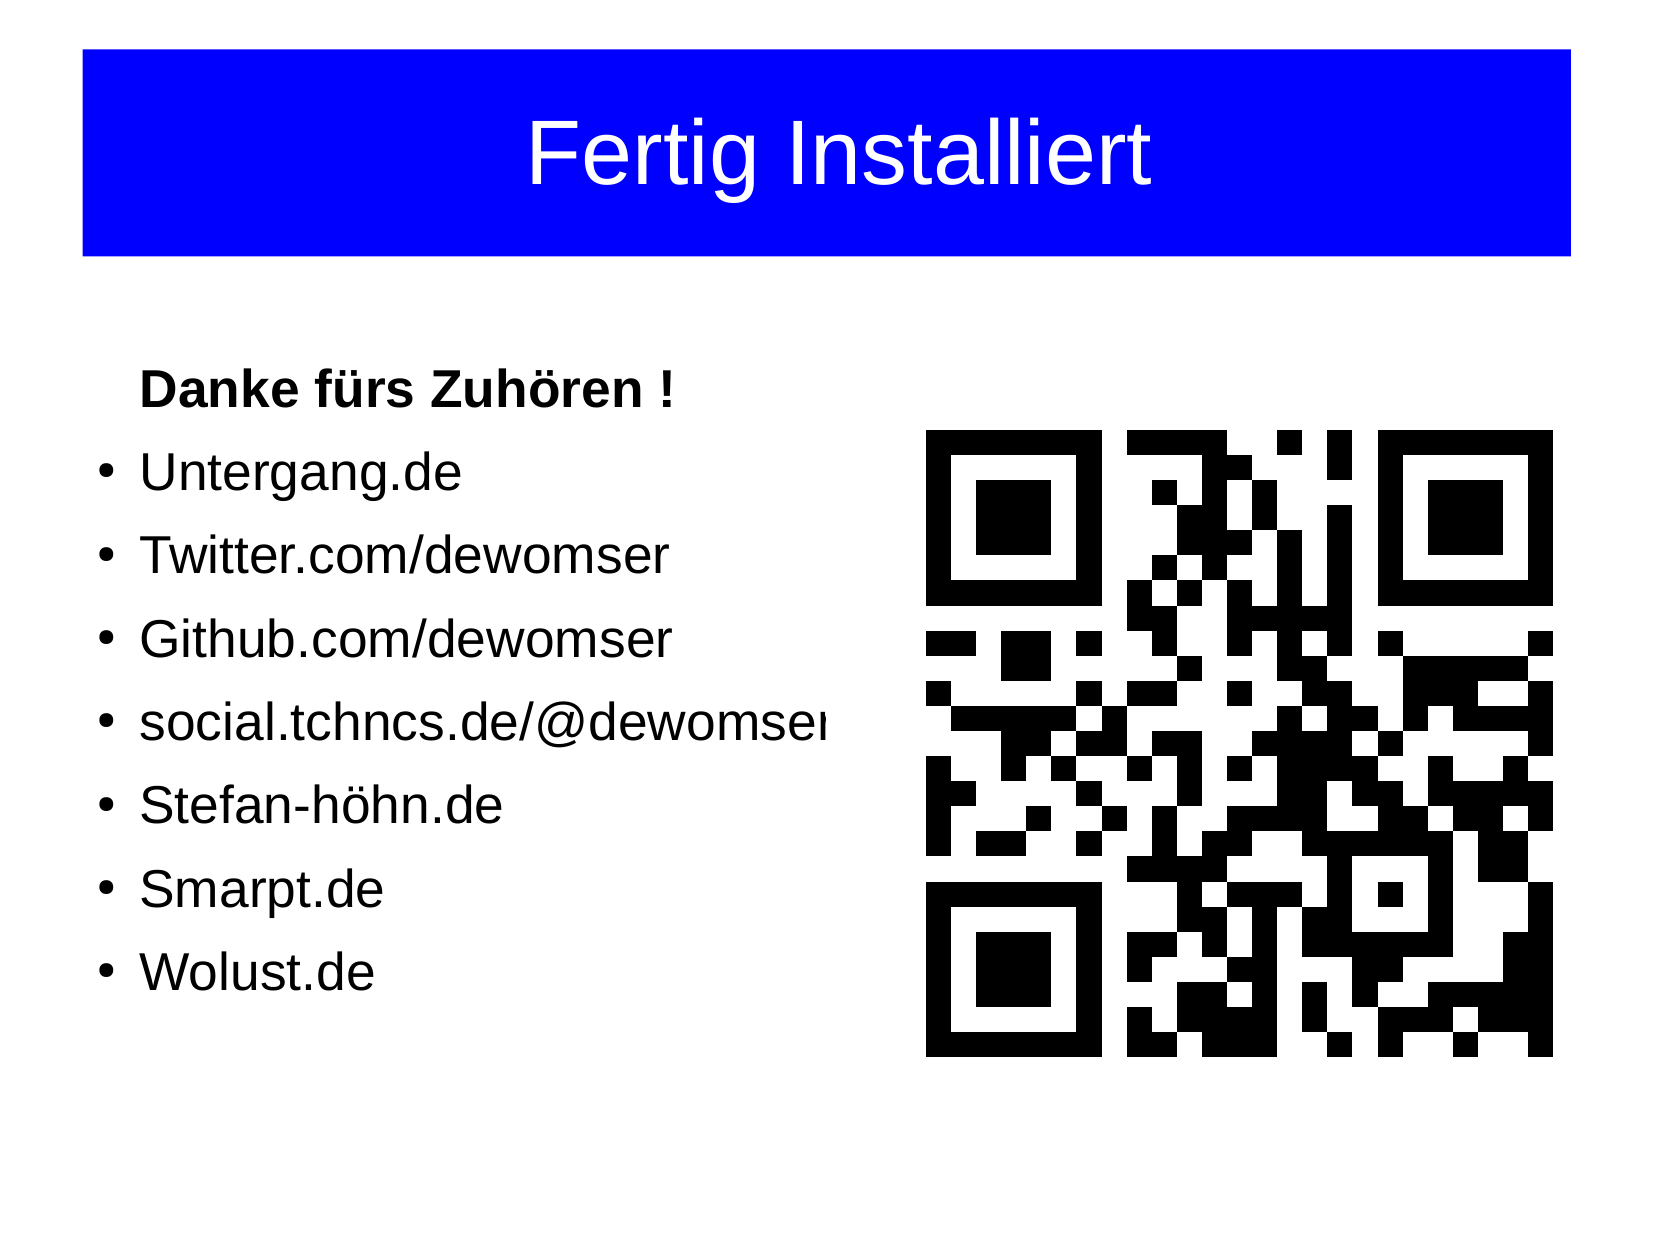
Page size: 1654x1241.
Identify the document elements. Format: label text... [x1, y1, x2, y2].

list Danke fürs Zuhören ! Untergang.de Twitter.com/dewomser Github.com/dewomser social.tchncs.de/@dewomser Stefan-höhn.de Smarpt.de Wolust.de [82, 290, 1571, 1010]
picture [826, 330, 1654, 1158]
title Fertig Installiert [82, 49, 1571, 257]
